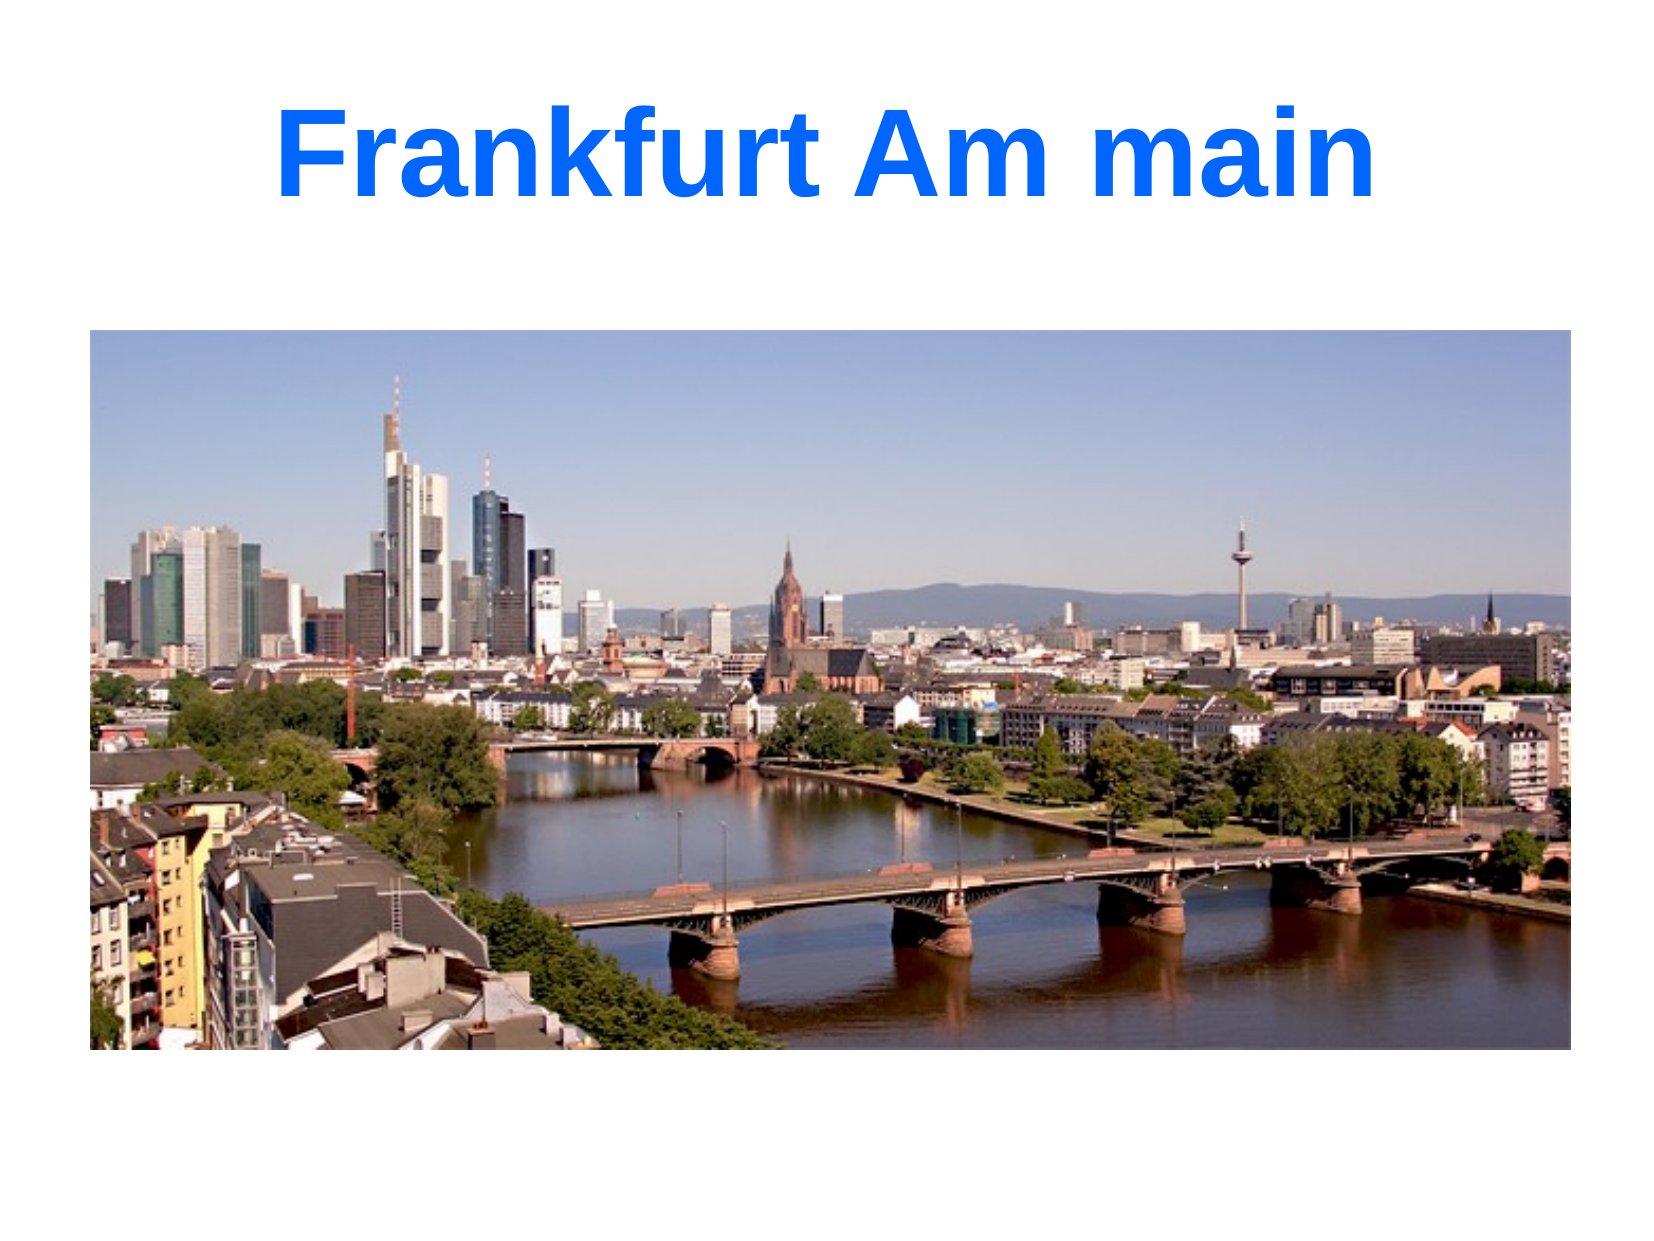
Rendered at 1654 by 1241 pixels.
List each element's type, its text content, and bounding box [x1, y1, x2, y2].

title Frankfurt Am main [82, 49, 1571, 257]
picture [90, 330, 1571, 1050]
